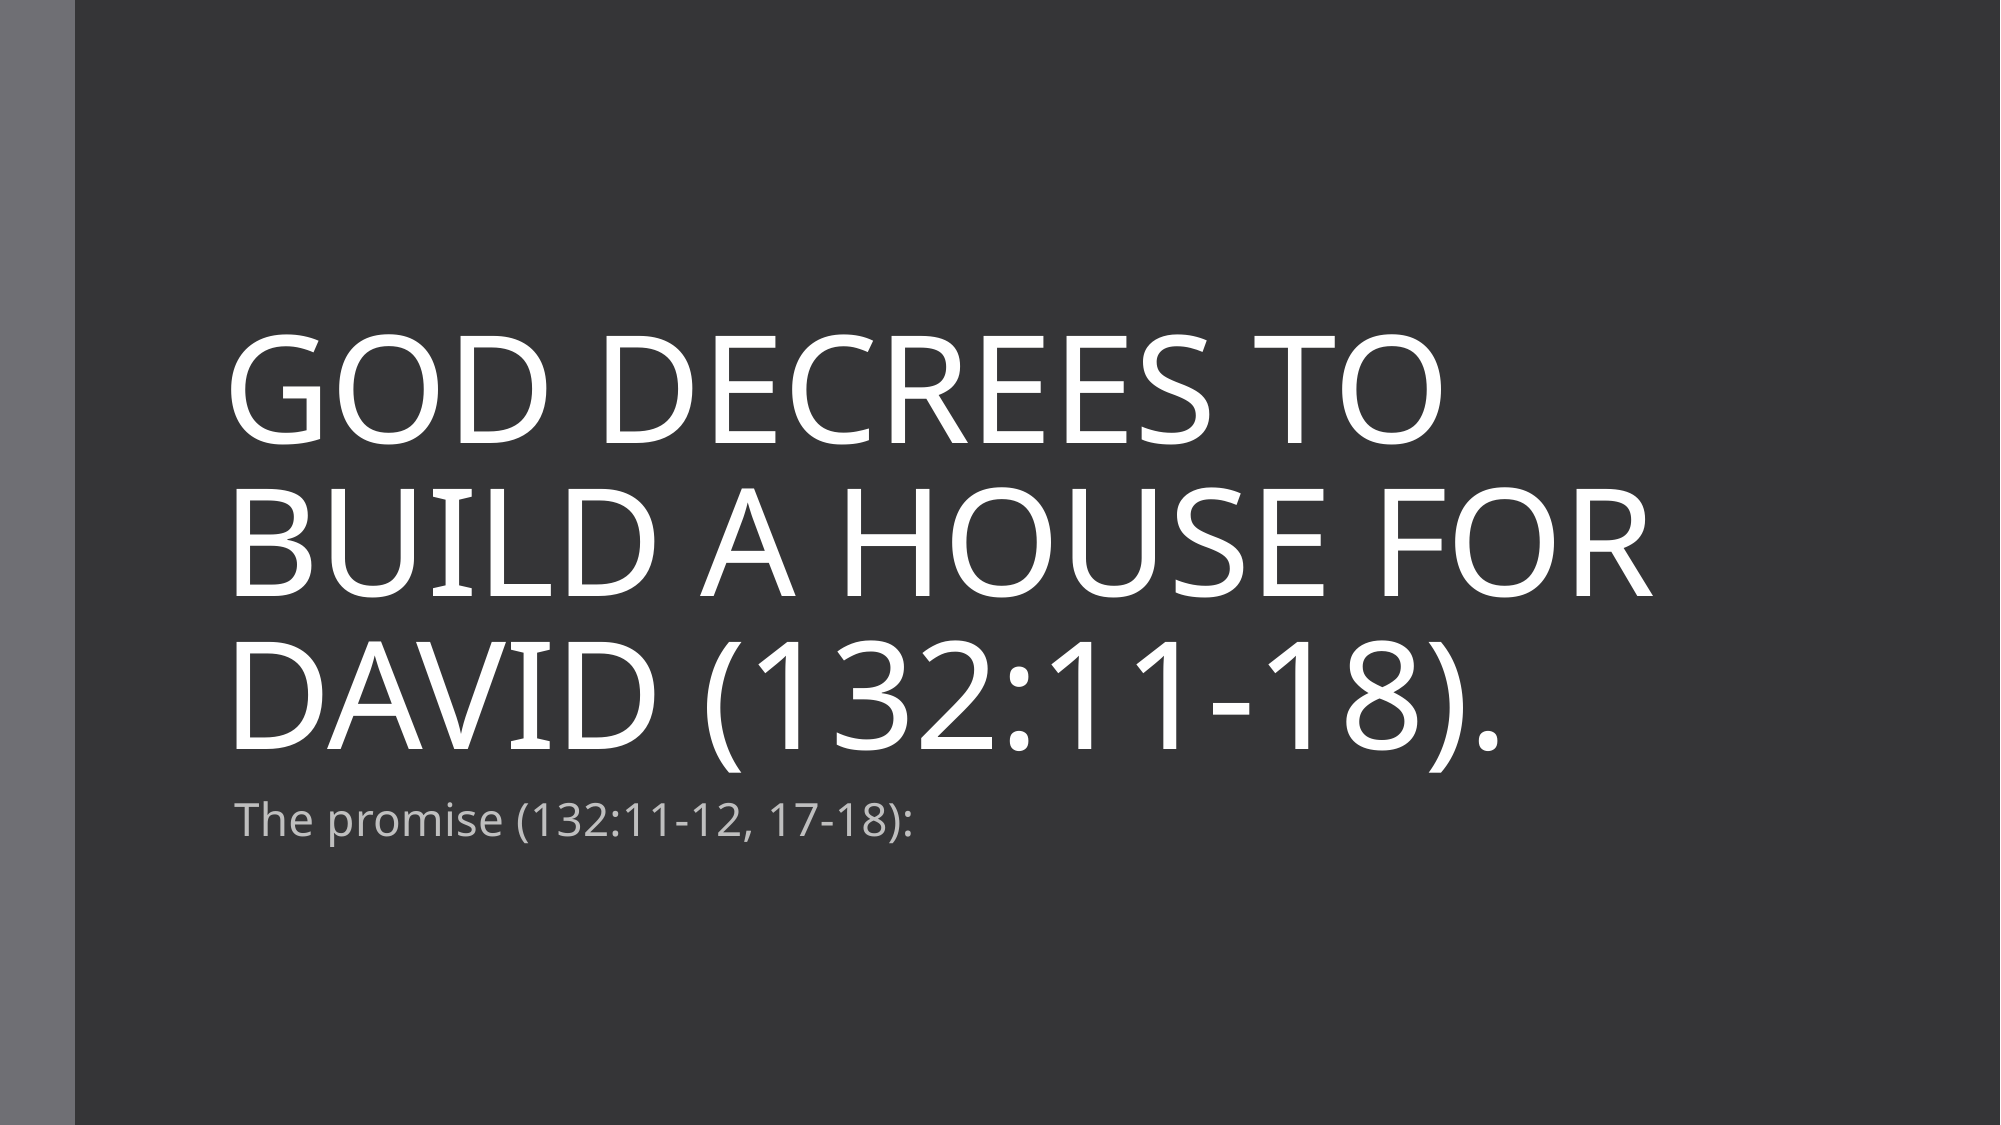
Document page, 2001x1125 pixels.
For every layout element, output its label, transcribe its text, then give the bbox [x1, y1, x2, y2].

subtitle The promise (132:11-12, 17-18): [206, 787, 1752, 1066]
title GOD DECREES TO BUILD A HOUSE FOR DAVID (132:11-18). [206, 124, 1752, 787]
